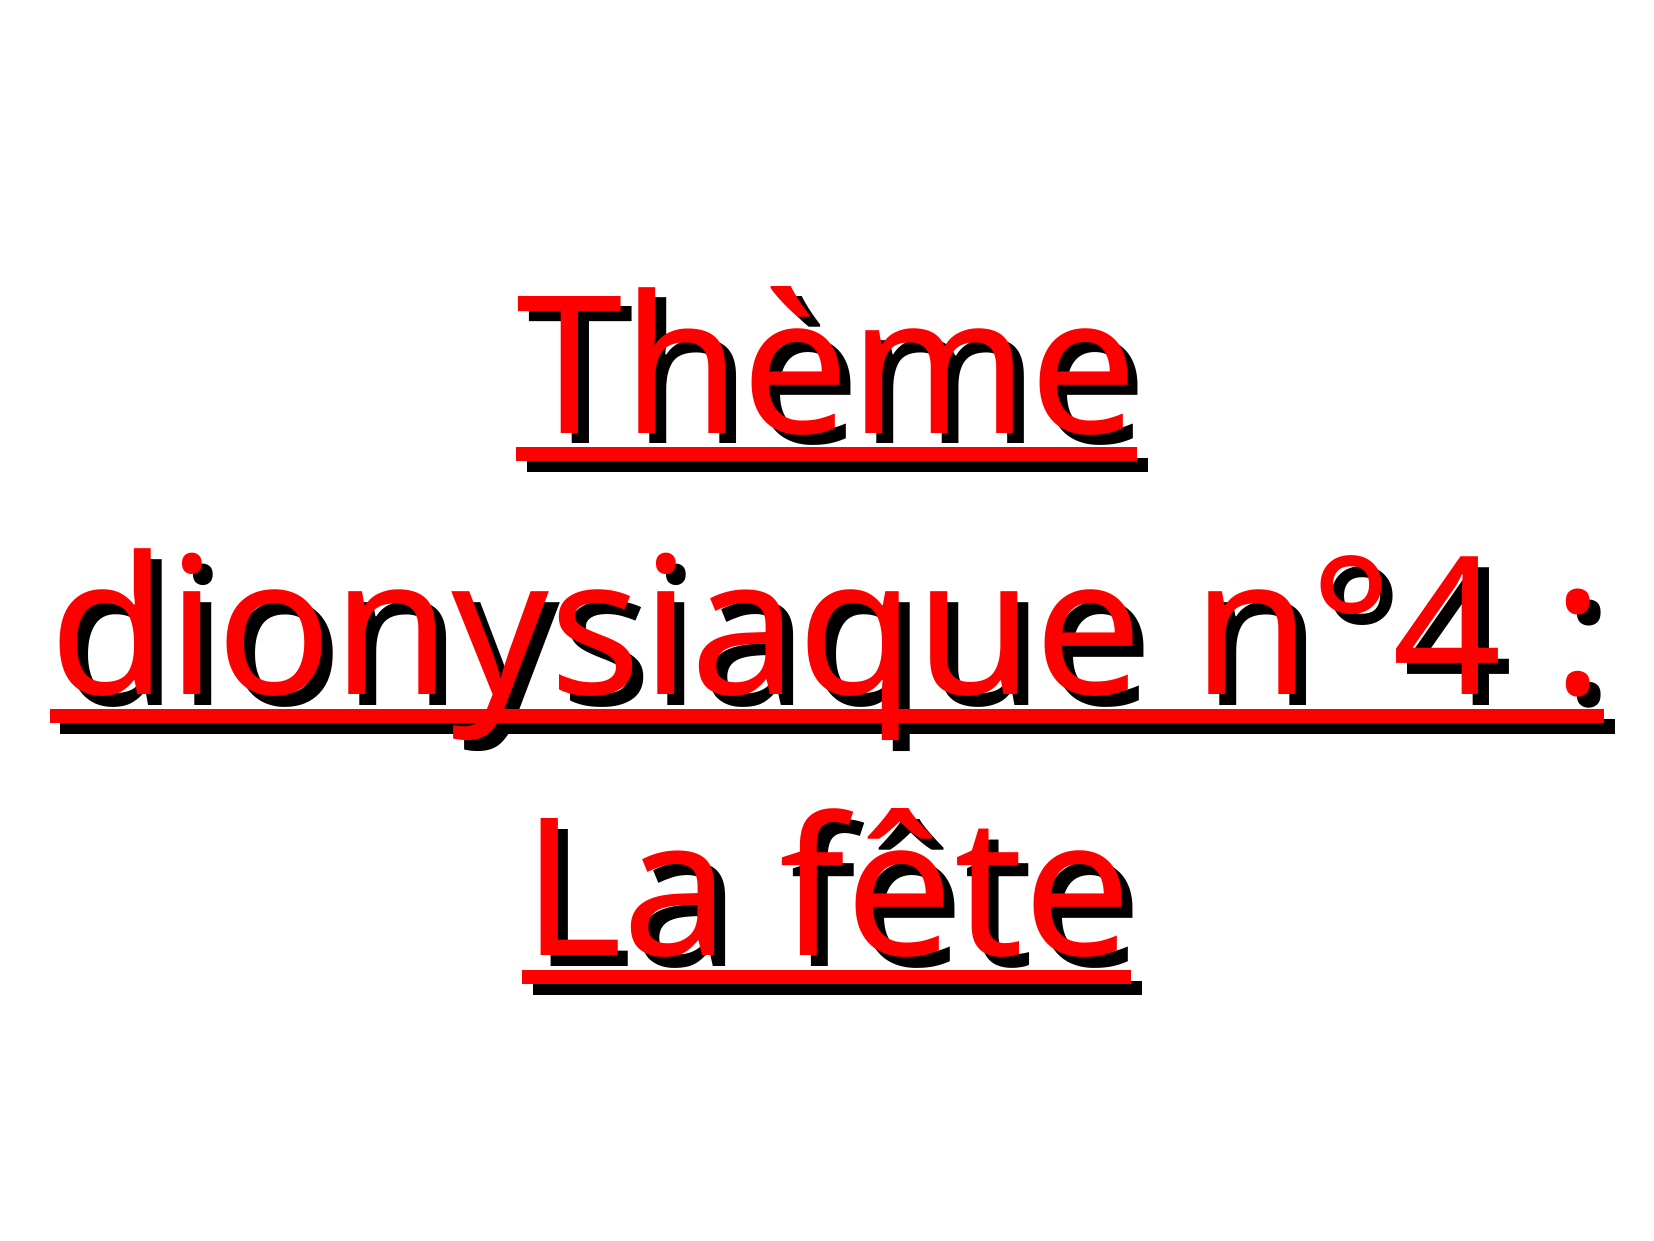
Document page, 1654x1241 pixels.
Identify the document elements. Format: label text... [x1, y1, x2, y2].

title Thème dionysiaque n°4 : La fête [0, 0, 1654, 1241]
